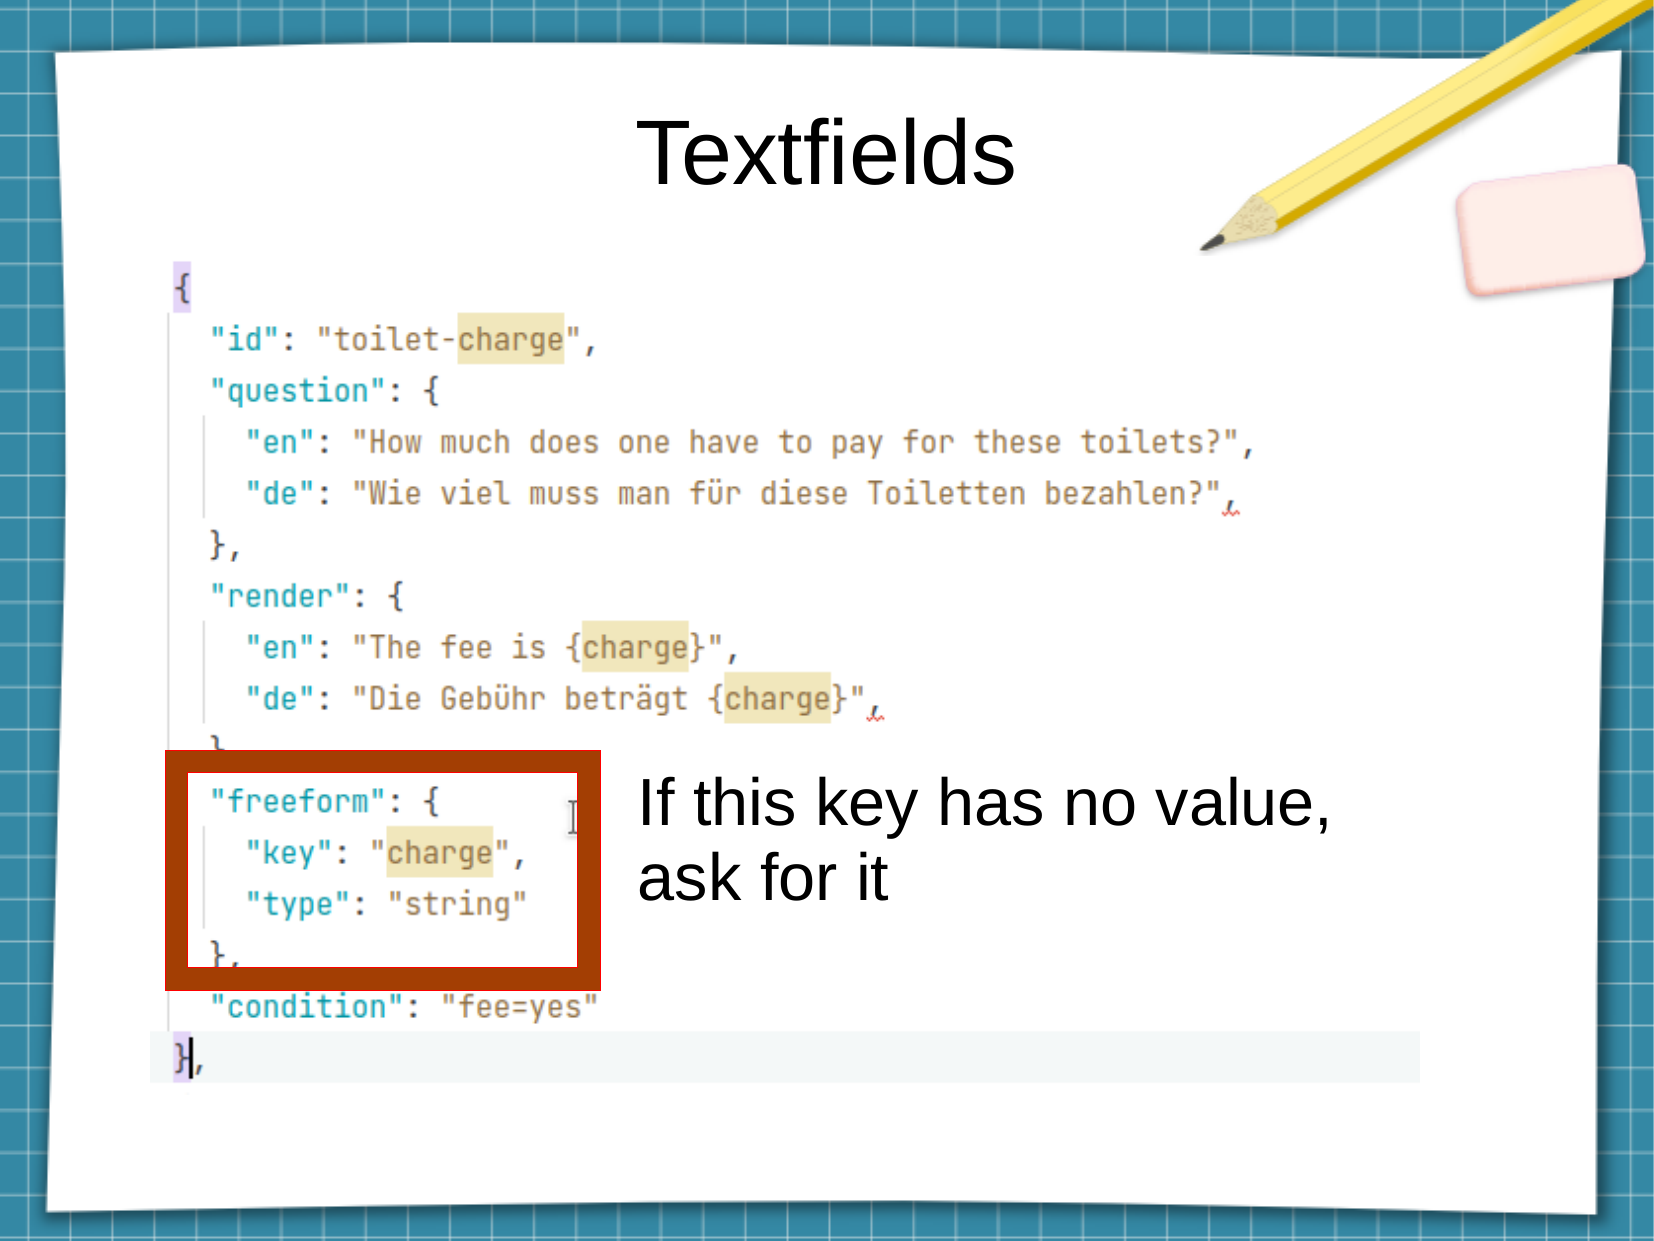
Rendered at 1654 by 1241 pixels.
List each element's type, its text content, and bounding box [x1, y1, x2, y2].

picture [0, 0, 1654, 1241]
title Textfields [82, 49, 1571, 257]
list If this key has no value, ask for it [566, 765, 1654, 1241]
picture [188, 773, 566, 967]
text_box [165, 750, 601, 991]
